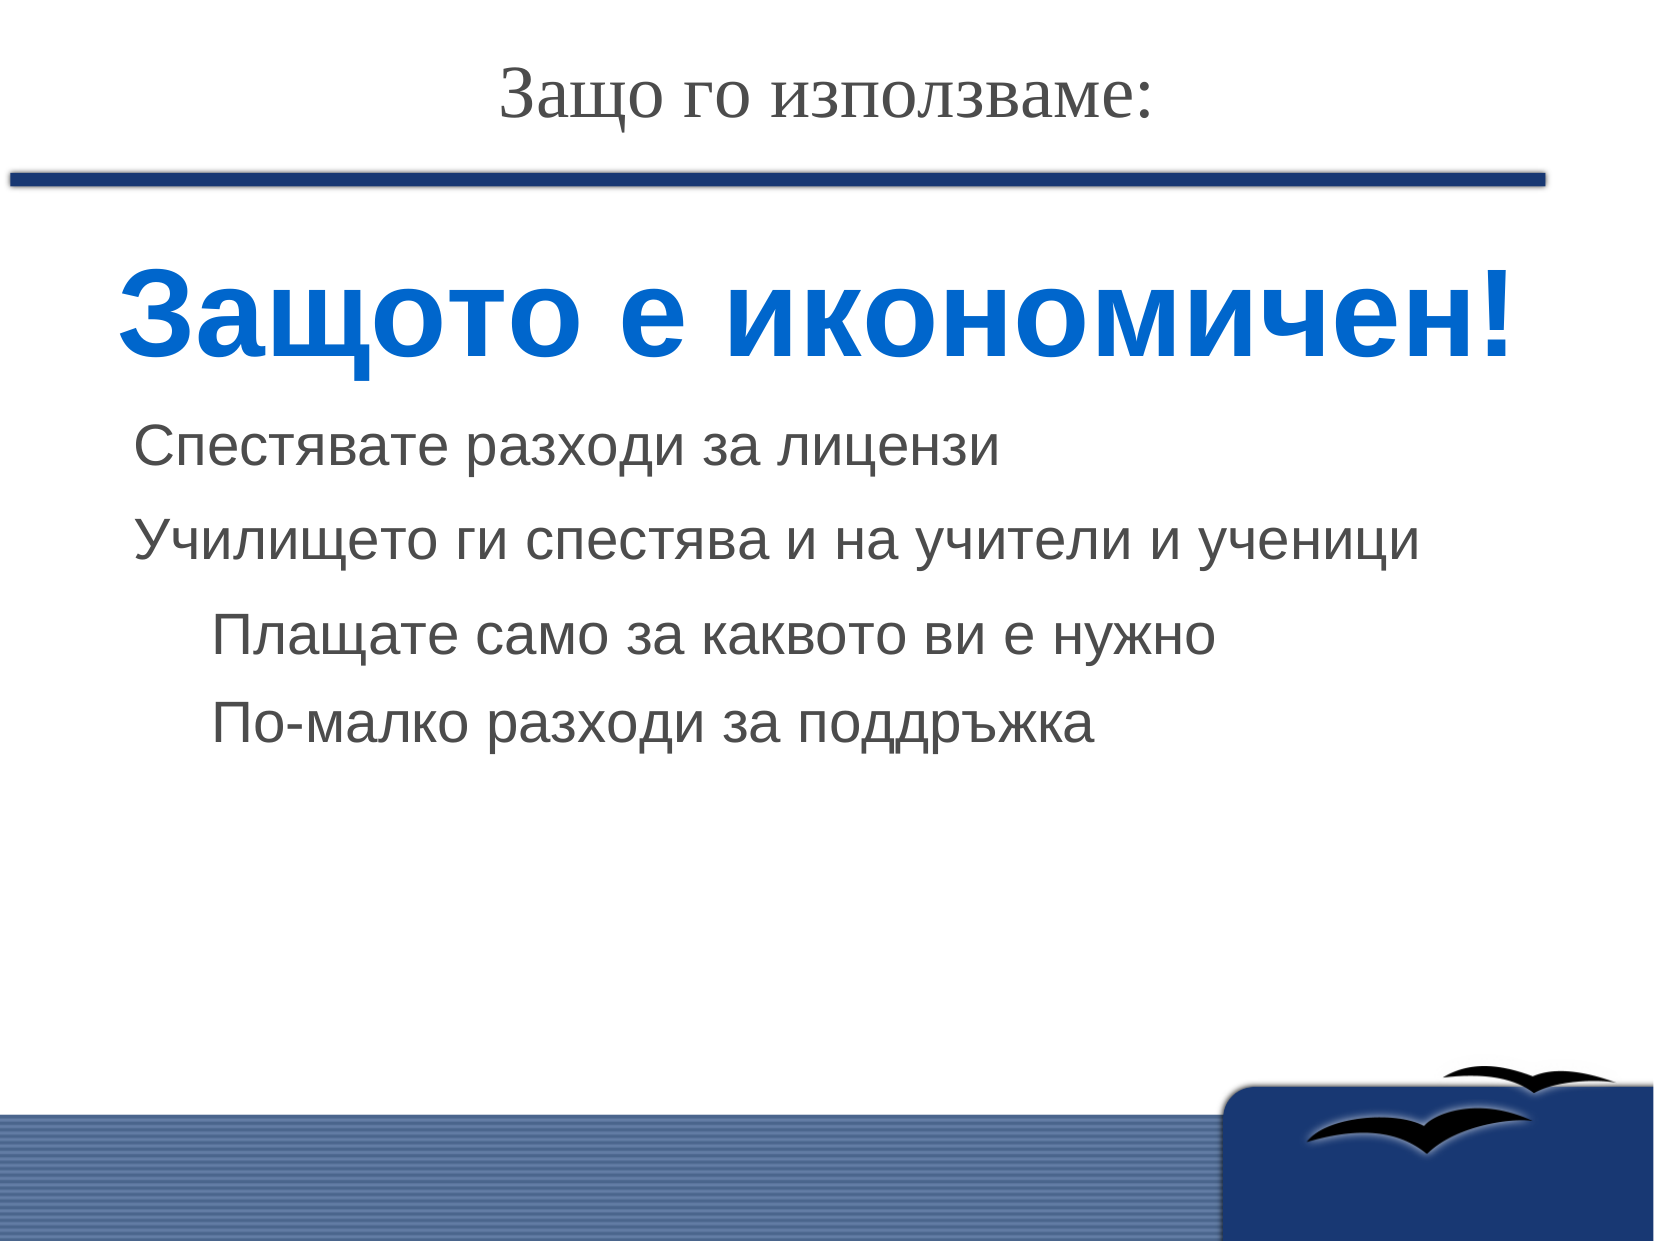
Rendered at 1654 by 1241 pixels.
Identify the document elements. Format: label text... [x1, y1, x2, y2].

picture [0, 0, 1654, 1241]
title Защо го използваме: [121, 20, 1534, 164]
list Защото е икономичен! Спестявате разходи за лицензи Училището ги спестява и на учители и ученици Плащате само за каквото ви е нужно По-малко разходи за поддръжка [117, 243, 1530, 1026]
